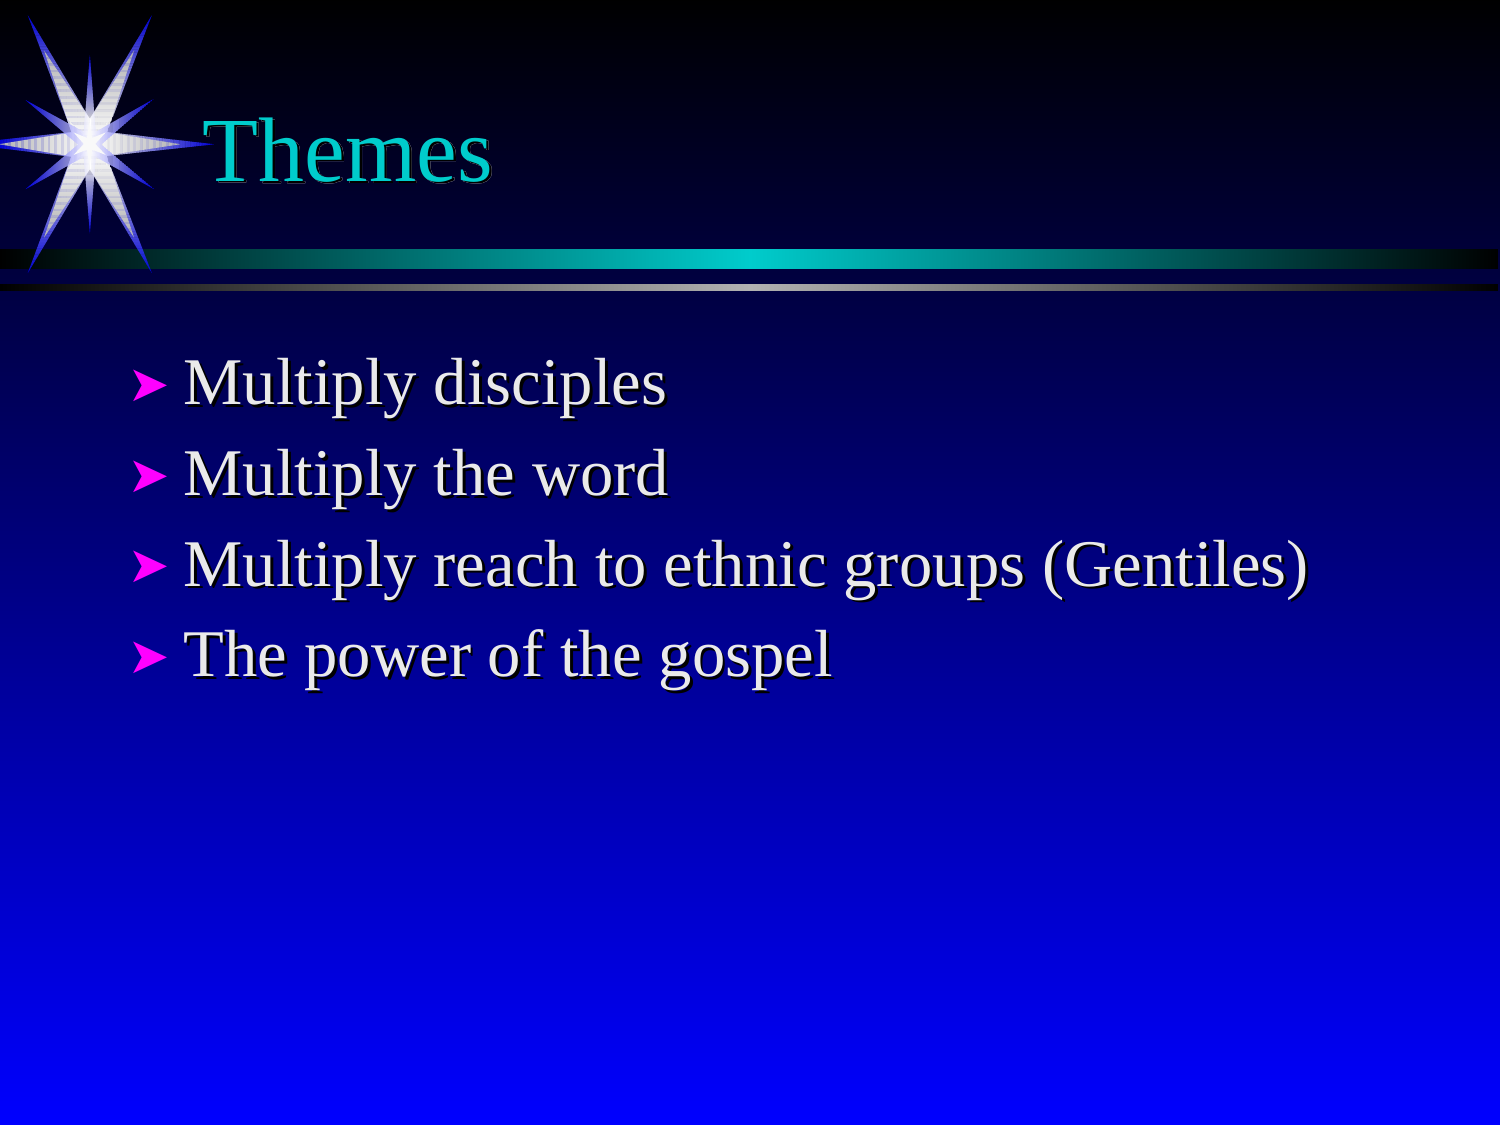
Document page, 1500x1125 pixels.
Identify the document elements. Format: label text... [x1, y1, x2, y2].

title Themes [187, 56, 1463, 244]
list Multiply disciples Multiply the word Multiply reach to ethnic groups (Gentiles) The power of the gospel [112, 337, 1388, 1013]
